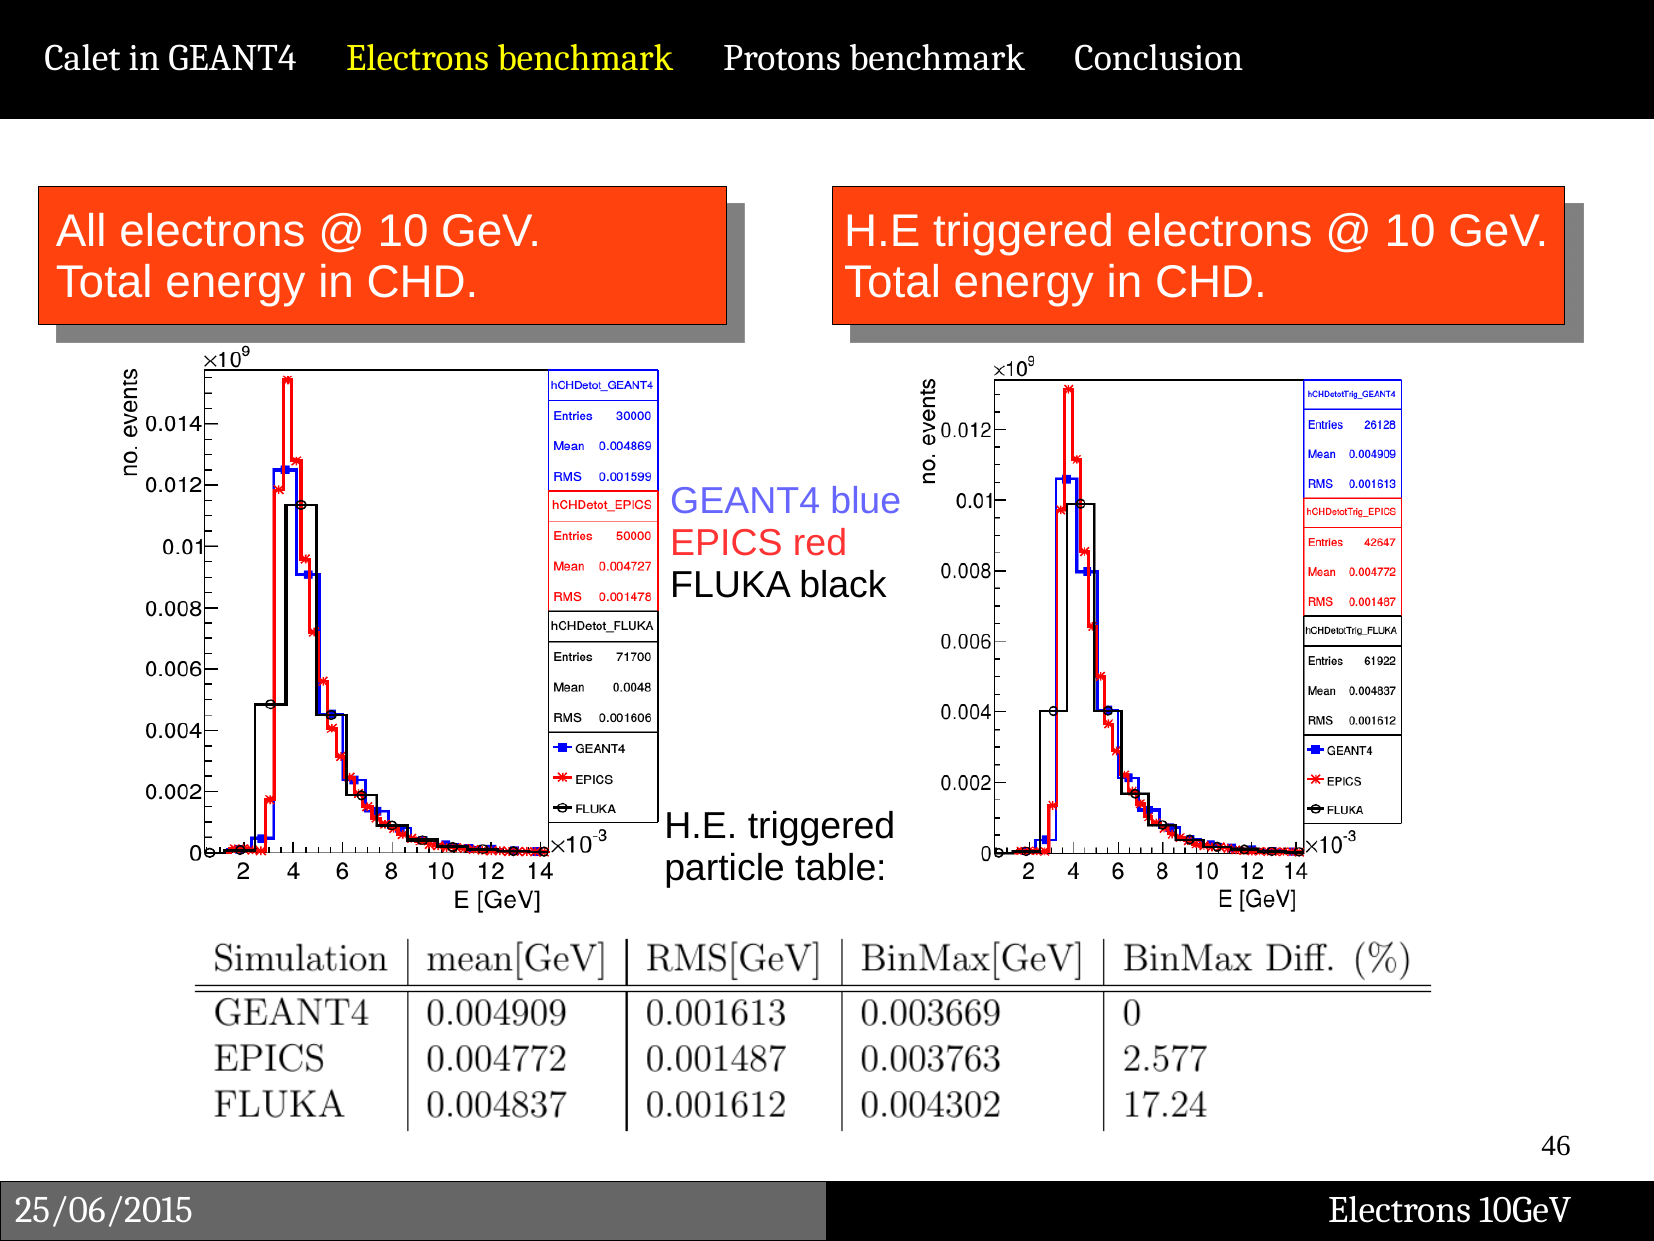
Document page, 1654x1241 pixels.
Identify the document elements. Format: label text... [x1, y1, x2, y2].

text_box 25/06/2015 [0, 1181, 246, 1240]
text_box H.E triggered electrons @ 10 GeV. Total energy in CHD. [829, 197, 1619, 325]
picture [177, 933, 1436, 1136]
text_box [38, 186, 727, 325]
text_box GEANT4 blue EPICS red FLUKA black [655, 472, 922, 614]
text_box [832, 186, 1565, 197]
text_box [0, 1181, 1313, 1241]
text_box Calet in GEANT4 Electrons benchmark Protons benchmark Conclusion [29, 29, 1625, 89]
text_box [0, 0, 1654, 119]
text_box H.E. triggered particle table: [649, 797, 916, 897]
text_box All electrons @ 10 GeV. Total energy in CHD. [41, 197, 688, 384]
text_box Electrons 10GeV [1313, 1181, 1654, 1241]
picture [915, 354, 1418, 916]
picture [118, 384, 668, 917]
